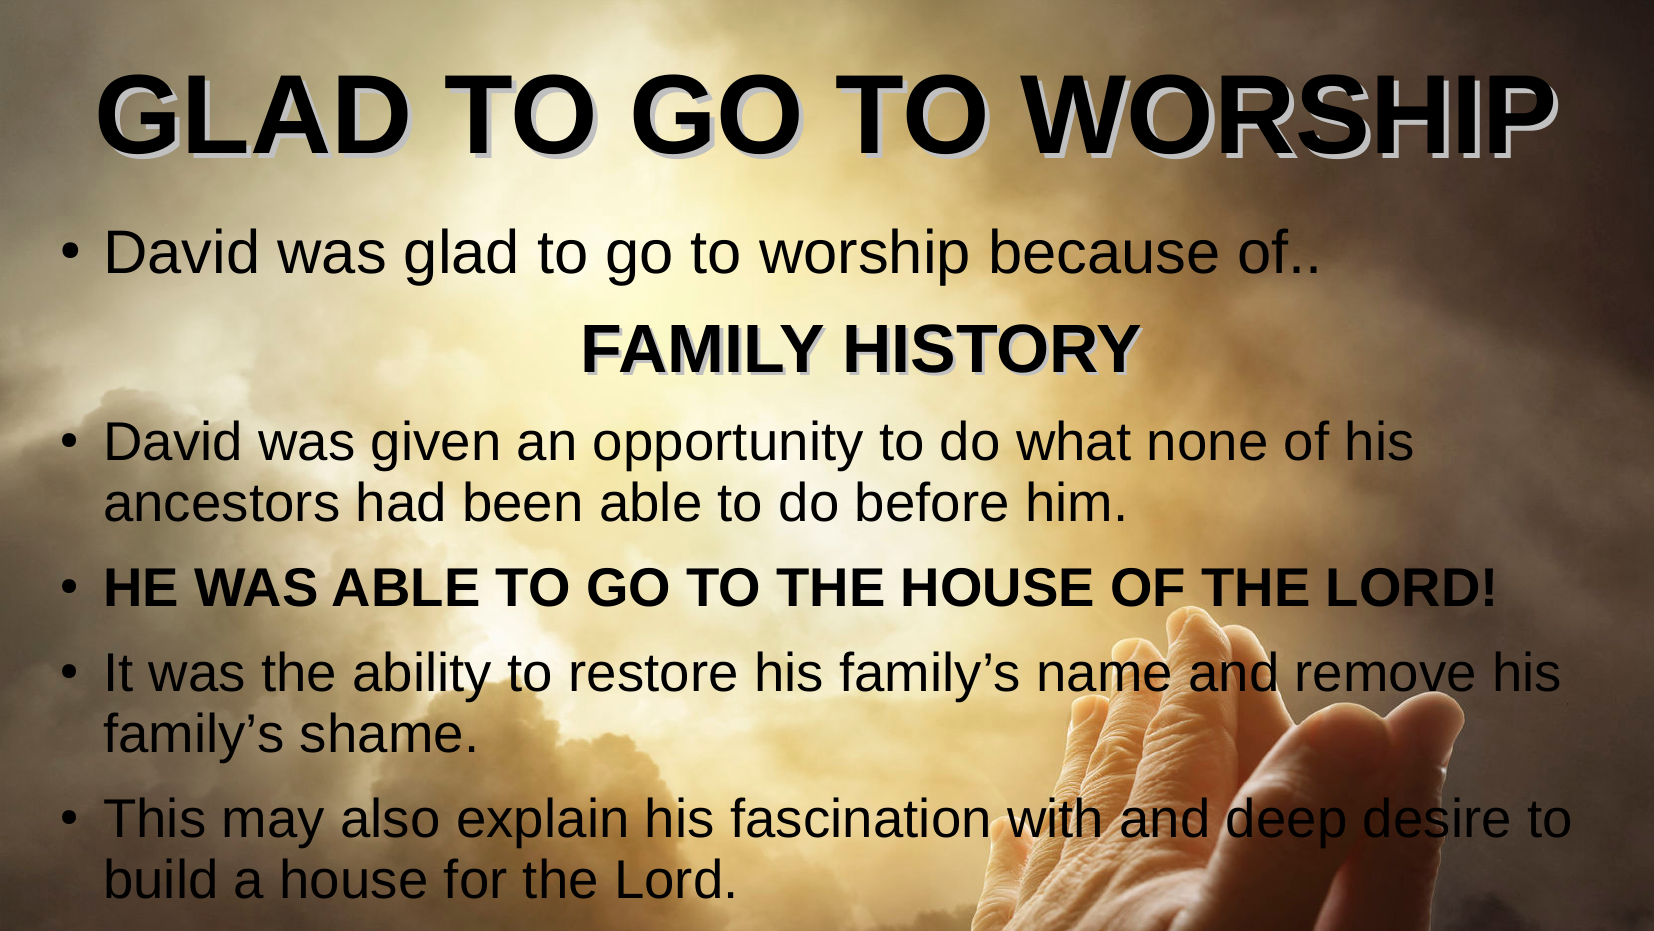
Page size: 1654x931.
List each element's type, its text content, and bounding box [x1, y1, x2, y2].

picture [0, 0, 1654, 931]
list David was glad to go to worship because of.. FAMILY HISTORY David was given an opportunity to do what none of his ancestors had been able to do before him. HE WAS ABLE TO GO TO THE HOUSE OF THE LORD! It was the ability to restore his family’s name and remove his family’s shame. This may also explain his fascination with and deep desire to build a house for the Lord. [45, 217, 1621, 915]
title GLAD TO GO TO WORSHIP [82, 37, 1571, 193]
